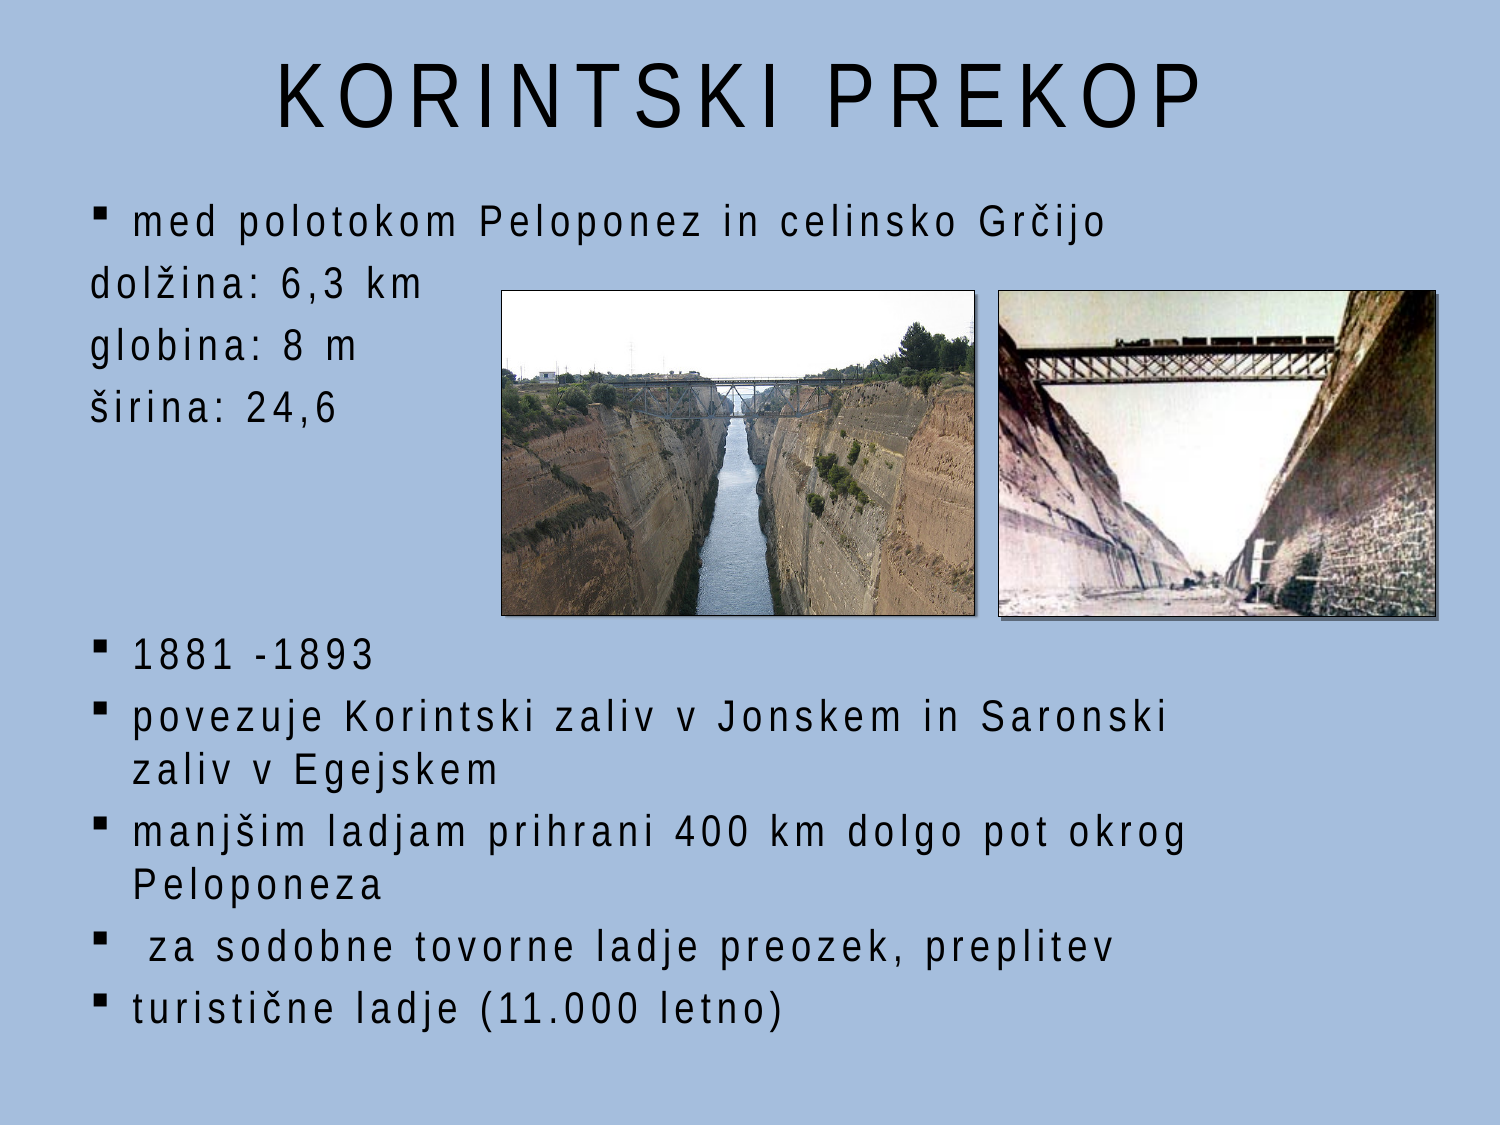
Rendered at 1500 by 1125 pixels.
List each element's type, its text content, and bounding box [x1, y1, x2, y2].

title KORINTSKI PREKOP [76, 19, 1402, 162]
picture [501, 290, 975, 615]
picture [998, 290, 1436, 616]
list med polotokom Peloponez in celinsko Grčijo dolžina: 6,3 km globina: 8 m širina: 24,6 1881 -1893 povezuje Korintski zaliv v Jonskem in Saronski zaliv v Egejskem manjšim ladjam prihrani 400 km dolgo pot okrog Peloponeza za sodobne tovorne ladje preozek, preplitev turistične ladje (11.000 letno) [75, 184, 1425, 1047]
